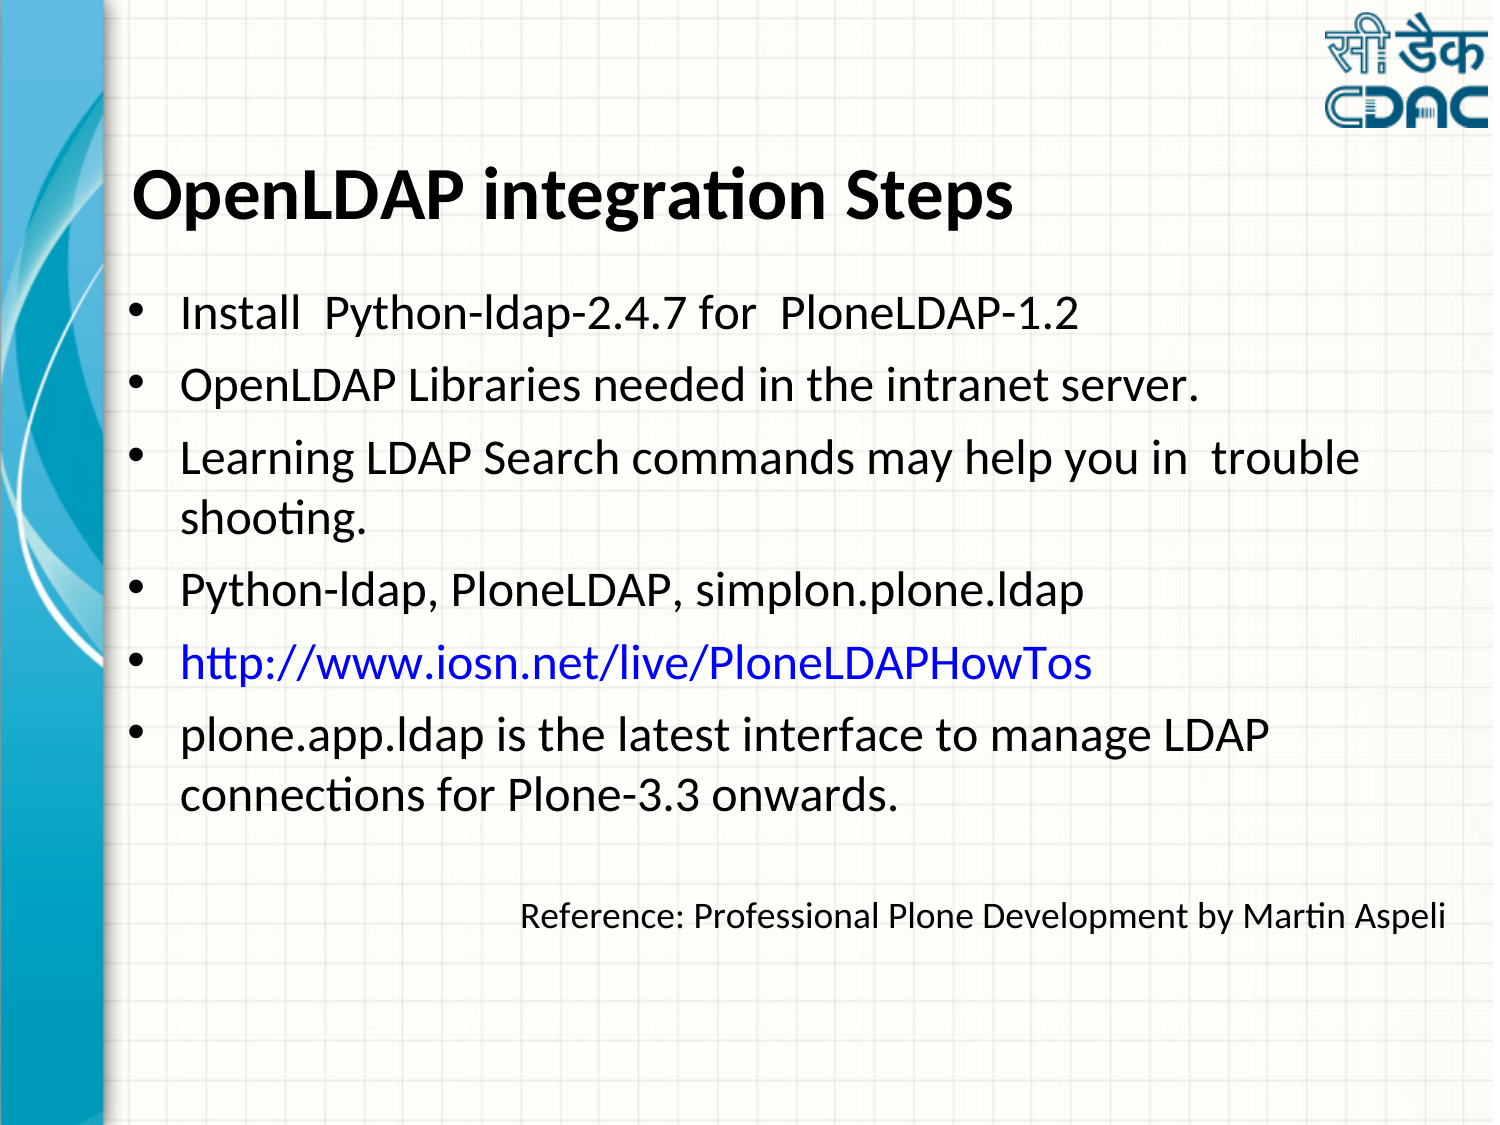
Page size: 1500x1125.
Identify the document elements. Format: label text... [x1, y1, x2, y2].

text_box OpenLDAP integration Steps [117, 141, 1468, 238]
picture [0, 0, 1493, 1125]
text_box Install Python-ldap-2.4.7 for PloneLDAP-1.2 OpenLDAP Libraries needed in the intranet server. Learning LDAP Search commands may help you in trouble shooting. Python-ldap, PloneLDAP, simplon.plone.ldap http://www.iosn.net/live/PloneLDAPHowTos plone.app.ldap is the latest interface to manage LDAP connections for Plone-3.3 onwards. Reference: Professional Plone Development by Martin Aspeli [112, 271, 1463, 1125]
